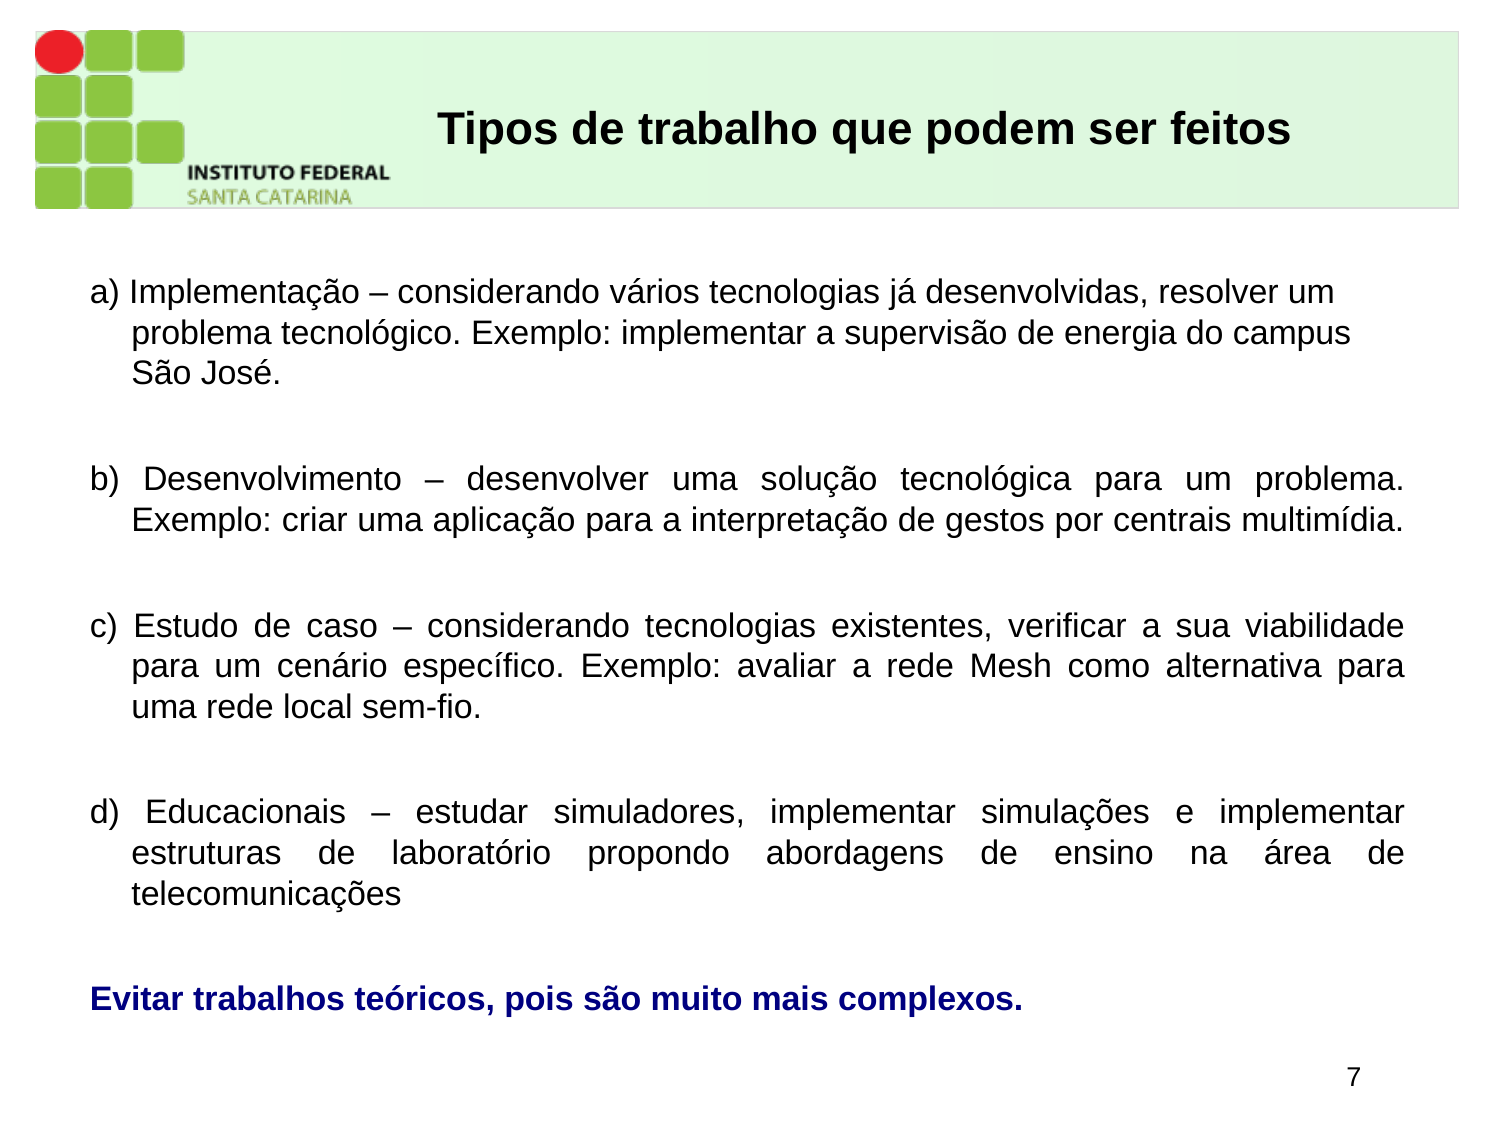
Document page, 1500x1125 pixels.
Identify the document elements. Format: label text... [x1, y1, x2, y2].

picture [35, 30, 391, 209]
title Tipos de trabalho que podem ser feitos [437, 44, 1421, 209]
list a) Implementação – considerando vários tecnologias já desenvolvidas, resolver um problema tecnológico. Exemplo: implementar a supervisão de energia do campus São José. b) Desenvolvimento – desenvolver uma solução tecnológica para um problema. Exemplo: criar uma aplicação para a interpretação de gestos por centrais multimídia. c) Estudo de caso – considerando tecnologias existentes, verificar a sua viabilidade para um cenário específico. Exemplo: avaliar a rede Mesh como alternativa para uma rede local sem-fio. d) Educacionais – estudar simuladores, implementar simulações e implementar estruturas de laboratório propondo abordagens de ensino na área de telecomunicações Evitar trabalhos teóricos, pois são muito mais complexos. [74, 262, 1421, 1063]
